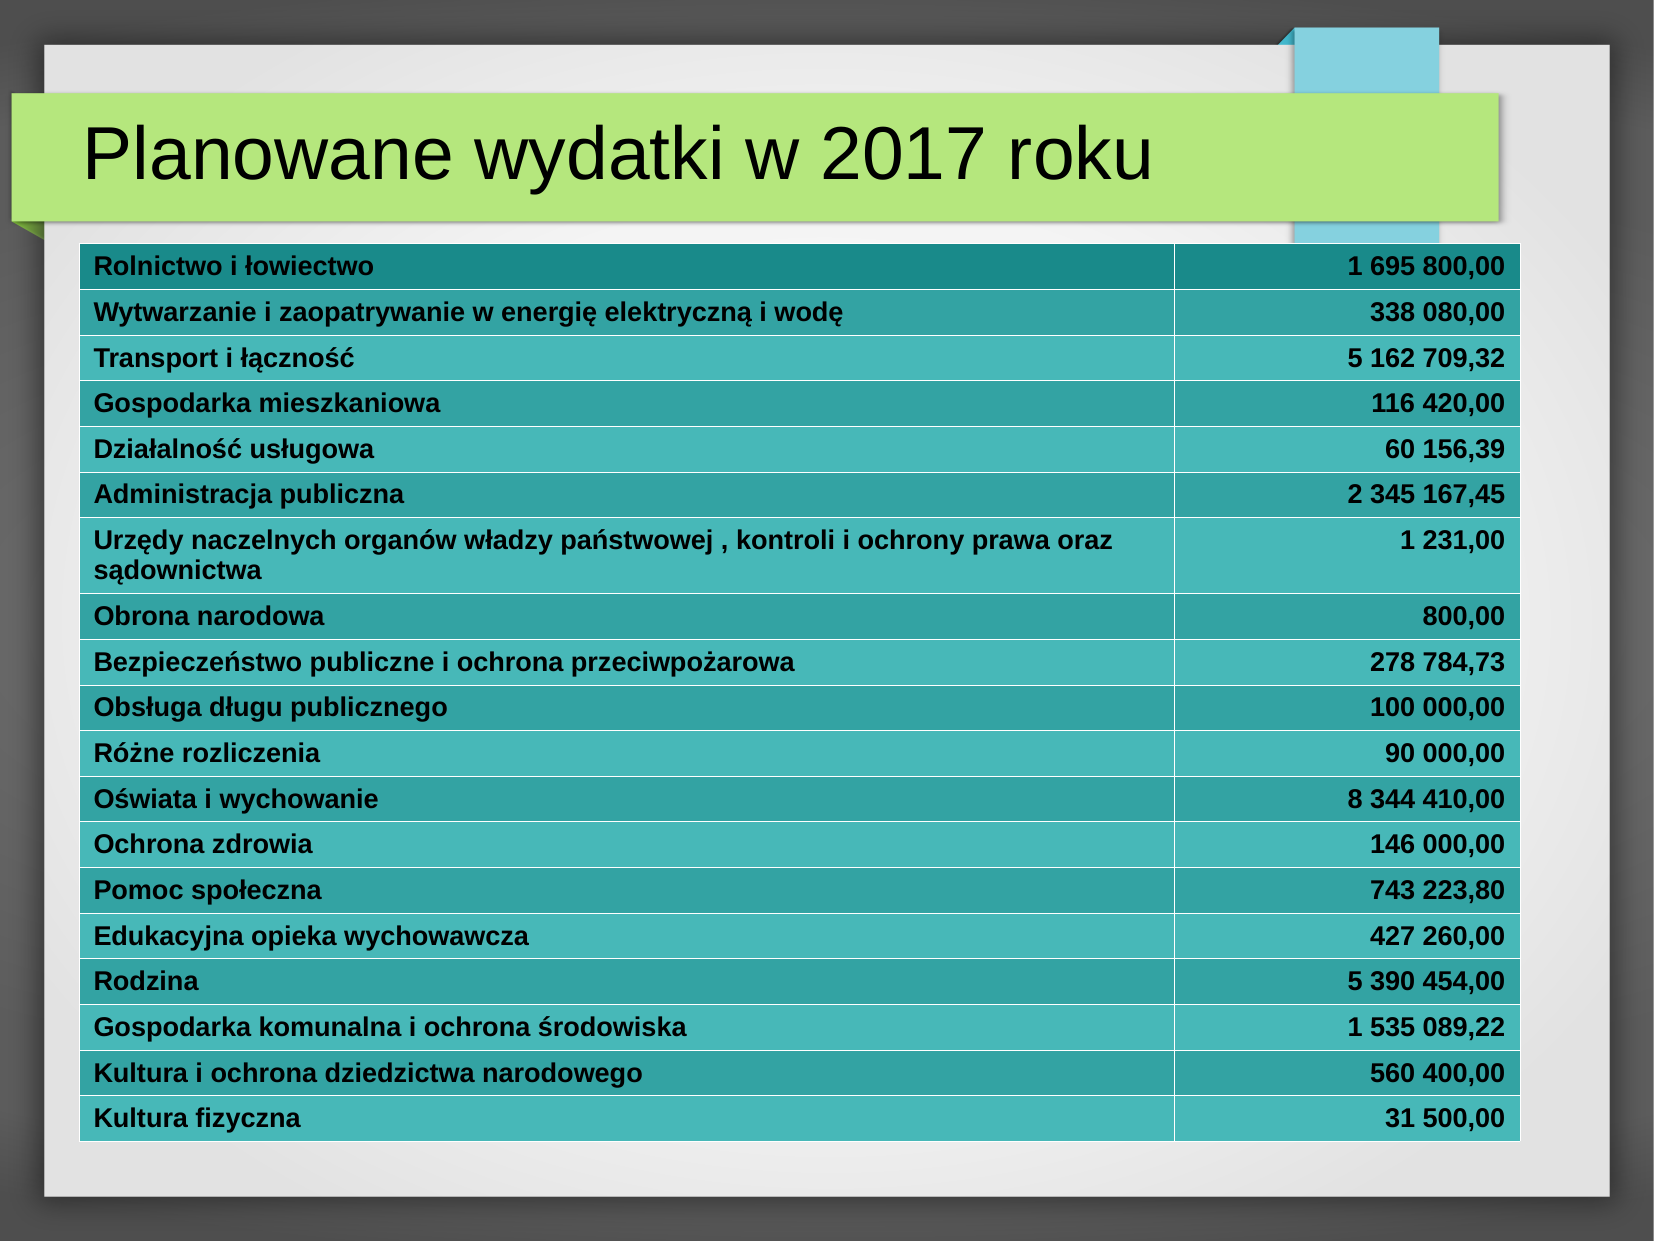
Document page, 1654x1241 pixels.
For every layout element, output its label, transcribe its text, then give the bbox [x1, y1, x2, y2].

table_cell 1 231,00 [1175, 518, 1520, 593]
table_cell Urzędy naczelnych organów władzy państwowej , kontroli i ochrony prawa oraz sądownictwa [80, 518, 1174, 593]
table_cell 5 390 454,00 [1175, 959, 1520, 1004]
table_cell 743 223,80 [1175, 868, 1520, 913]
table_cell Edukacyjna opieka wychowawcza [80, 914, 1174, 958]
table_cell Ochrona zdrowia [80, 822, 1174, 867]
table_cell Wytwarzanie i zaopatrywanie w energię elektryczną i wodę [80, 290, 1174, 335]
table_cell Pomoc społeczna [80, 868, 1174, 913]
table_cell 8 344 410,00 [1175, 777, 1520, 821]
table_cell 146 000,00 [1175, 822, 1520, 867]
table_header 1 695 800,00 [1175, 244, 1520, 289]
table_cell 60 156,39 [1175, 427, 1520, 472]
table_header Rolnictwo i łowiectwo [80, 244, 1174, 289]
table_cell Bezpieczeństwo publiczne i ochrona przeciwpożarowa [80, 640, 1174, 685]
table_cell 278 784,73 [1175, 640, 1520, 685]
table_cell 90 000,00 [1175, 731, 1520, 776]
table_cell Rodzina [80, 959, 1174, 1004]
table_cell Kultura fizyczna [80, 1096, 1174, 1141]
table_cell Gospodarka komunalna i ochrona środowiska [80, 1005, 1174, 1050]
picture [0, 0, 1654, 1241]
table_cell Gospodarka mieszkaniowa [80, 381, 1174, 426]
table_cell 100 000,00 [1175, 686, 1520, 730]
table_cell 5 162 709,32 [1175, 336, 1520, 380]
table_cell 338 080,00 [1175, 290, 1520, 335]
title Planowane wydatki w 2017 roku [82, 94, 1264, 213]
table_cell Działalność usługowa [80, 427, 1174, 472]
table_cell 427 260,00 [1175, 914, 1520, 958]
table_cell 116 420,00 [1175, 381, 1520, 426]
table_cell Transport i łączność [80, 336, 1174, 380]
table_cell Różne rozliczenia [80, 731, 1174, 776]
table_cell Oświata i wychowanie [80, 777, 1174, 821]
table_cell Obrona narodowa [80, 594, 1174, 639]
table_cell Administracja publiczna [80, 473, 1174, 517]
table_cell 800,00 [1175, 594, 1520, 639]
table_cell 31 500,00 [1175, 1096, 1520, 1141]
table_cell 1 535 089,22 [1175, 1005, 1520, 1050]
table_cell 2 345 167,45 [1175, 473, 1520, 517]
table_cell Kultura i ochrona dziedzictwa narodowego [80, 1051, 1174, 1095]
table_cell 560 400,00 [1175, 1051, 1520, 1095]
table_cell Obsługa długu publicznego [80, 686, 1174, 730]
